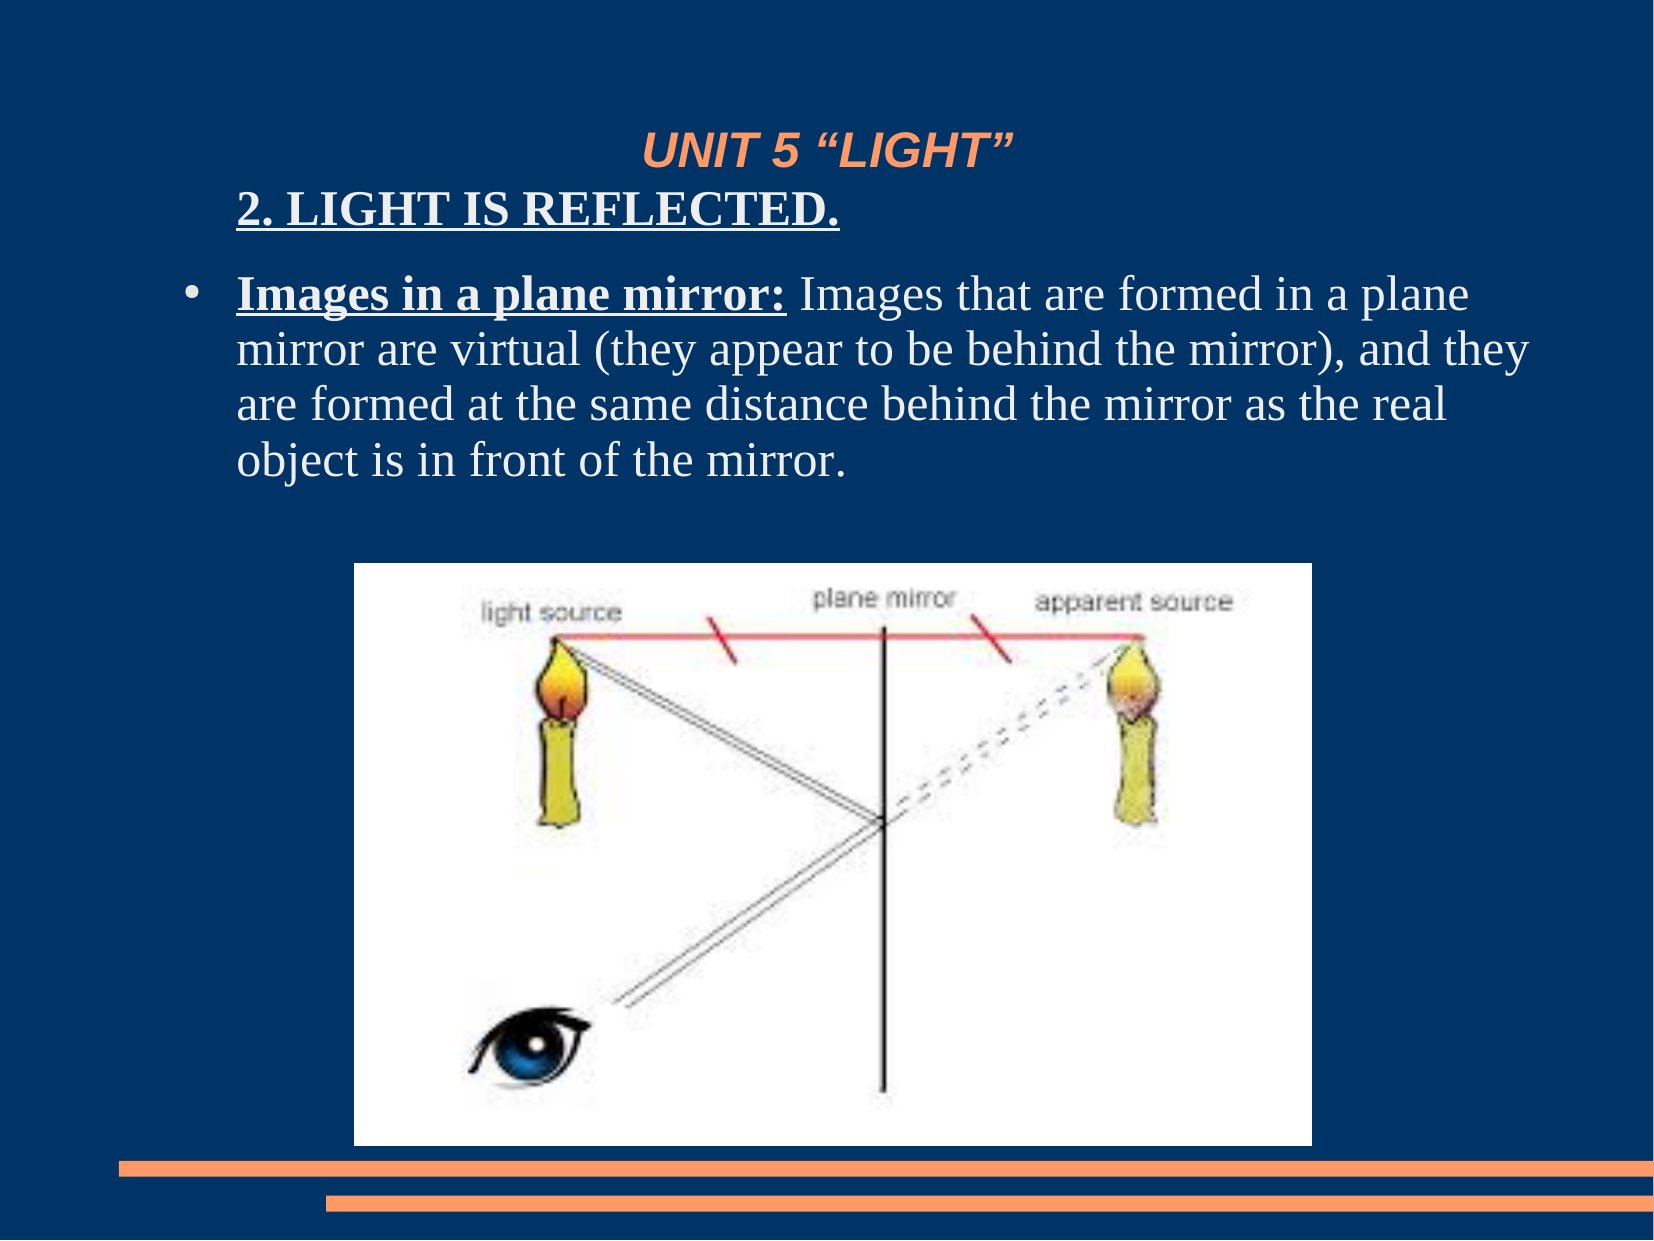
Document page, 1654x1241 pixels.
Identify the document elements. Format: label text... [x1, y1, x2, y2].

list 2. LIGHT IS REFLECTED. Images in a plane mirror: Images that are formed in a plane mirror are virtual (they appear to be behind the mirror), and they are formed at the same distance behind the mirror as the real object is in front of the mirror. [165, 180, 1547, 579]
title UNIT 5 “LIGHT” [121, 46, 1534, 254]
picture [354, 563, 1312, 1146]
